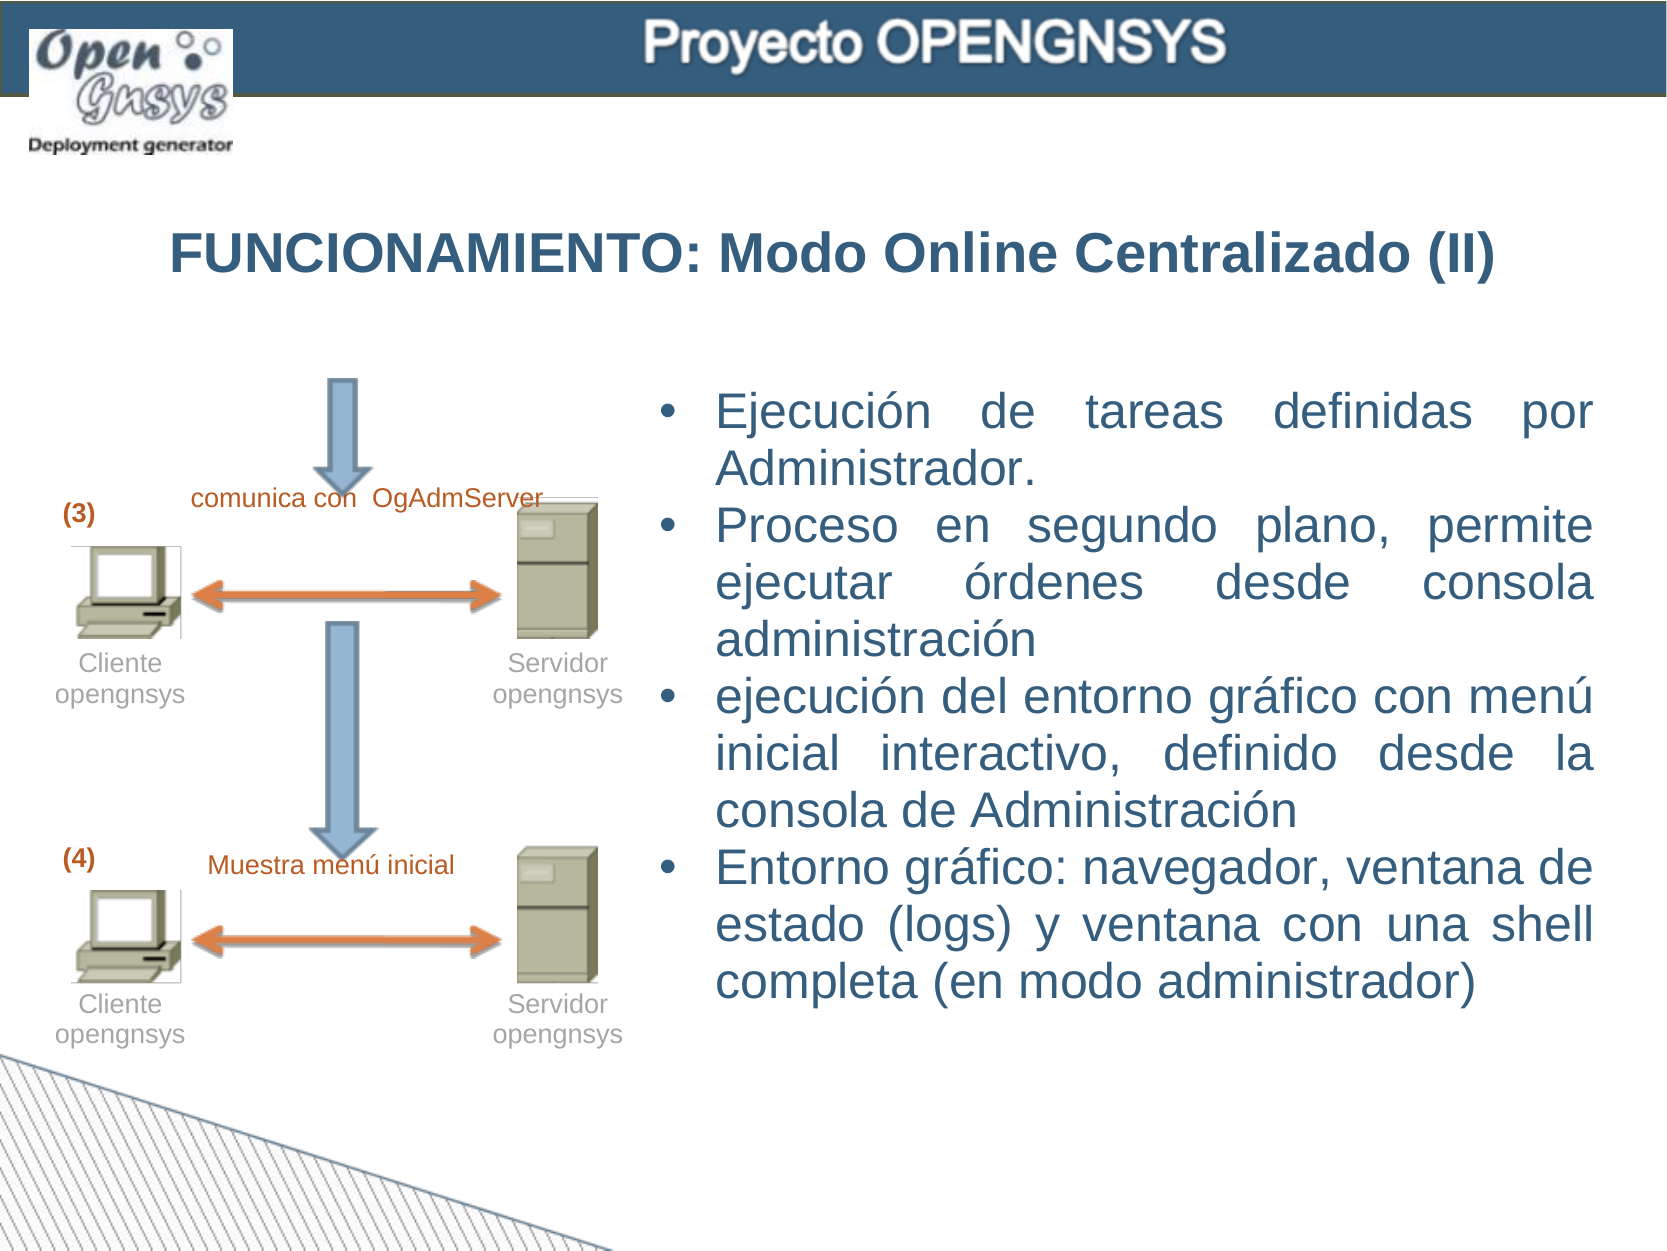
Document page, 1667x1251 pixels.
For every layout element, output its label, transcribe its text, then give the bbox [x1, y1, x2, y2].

text_box Servidor opengnsys [475, 647, 640, 710]
text_box comunica con OgAdmServer [190, 483, 544, 515]
text_box (4) [62, 842, 122, 874]
text_box (3) [62, 498, 122, 530]
text_box Servidor opengnsys [475, 988, 640, 1051]
text_box Ejecución de tareas definidas por Administrador. Proceso en segundo plano, permite ejecutar órdenes desde consola administración ejecución del entorno gráfico con menú inicial interactivo, definido desde la consola de Administración Entorno gráfico: navegador, ventana de estado (logs) y ventana con una shell completa (en modo administrador) [640, 383, 1595, 1011]
text_box Cliente opengnsys [38, 988, 203, 1051]
text_box Muestra menú inicial [207, 849, 485, 881]
picture [0, 0, 1667, 1251]
text_box Cliente opengnsys [38, 647, 203, 710]
text_box FUNCIONAMIENTO: Modo Online Centralizado (II) [7, 221, 1660, 286]
